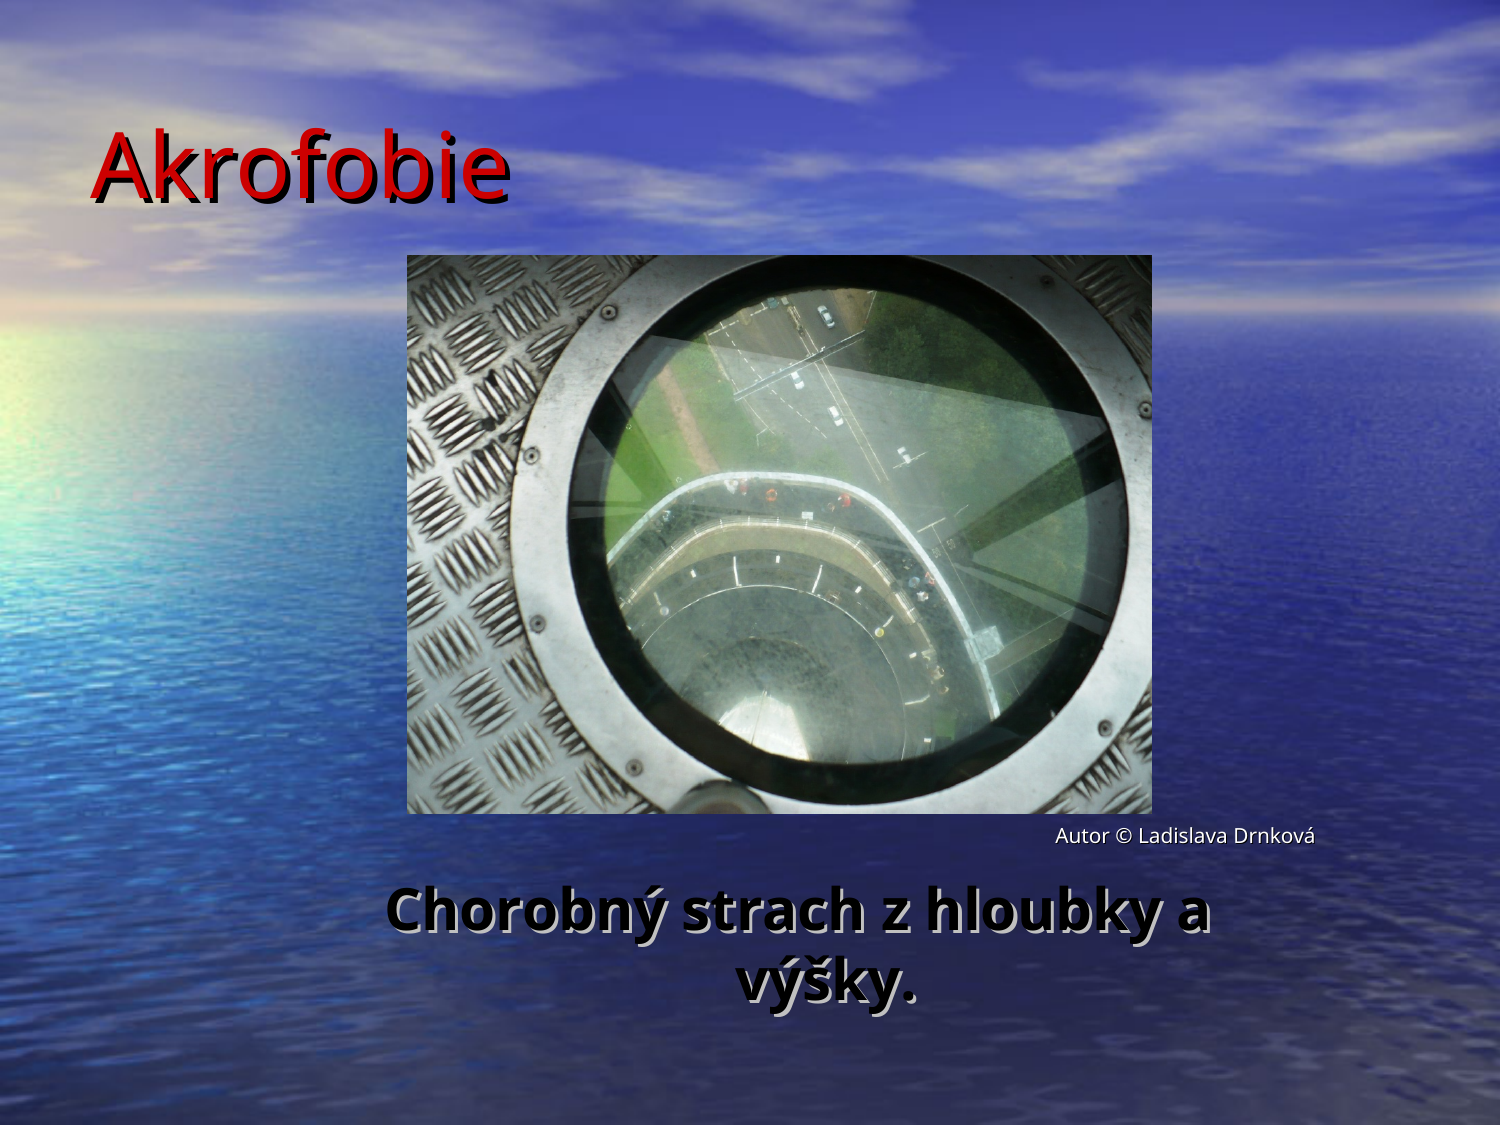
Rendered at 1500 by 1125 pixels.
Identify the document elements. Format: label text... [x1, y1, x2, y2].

list Chorobný strach z hloubky a výšky. [277, 864, 1319, 1024]
picture [0, 0, 1500, 1125]
title Akrofobie [75, 47, 1426, 276]
text_box [407, 255, 1152, 814]
text_box Autor © Ladislava Drnková [1040, 810, 1340, 858]
